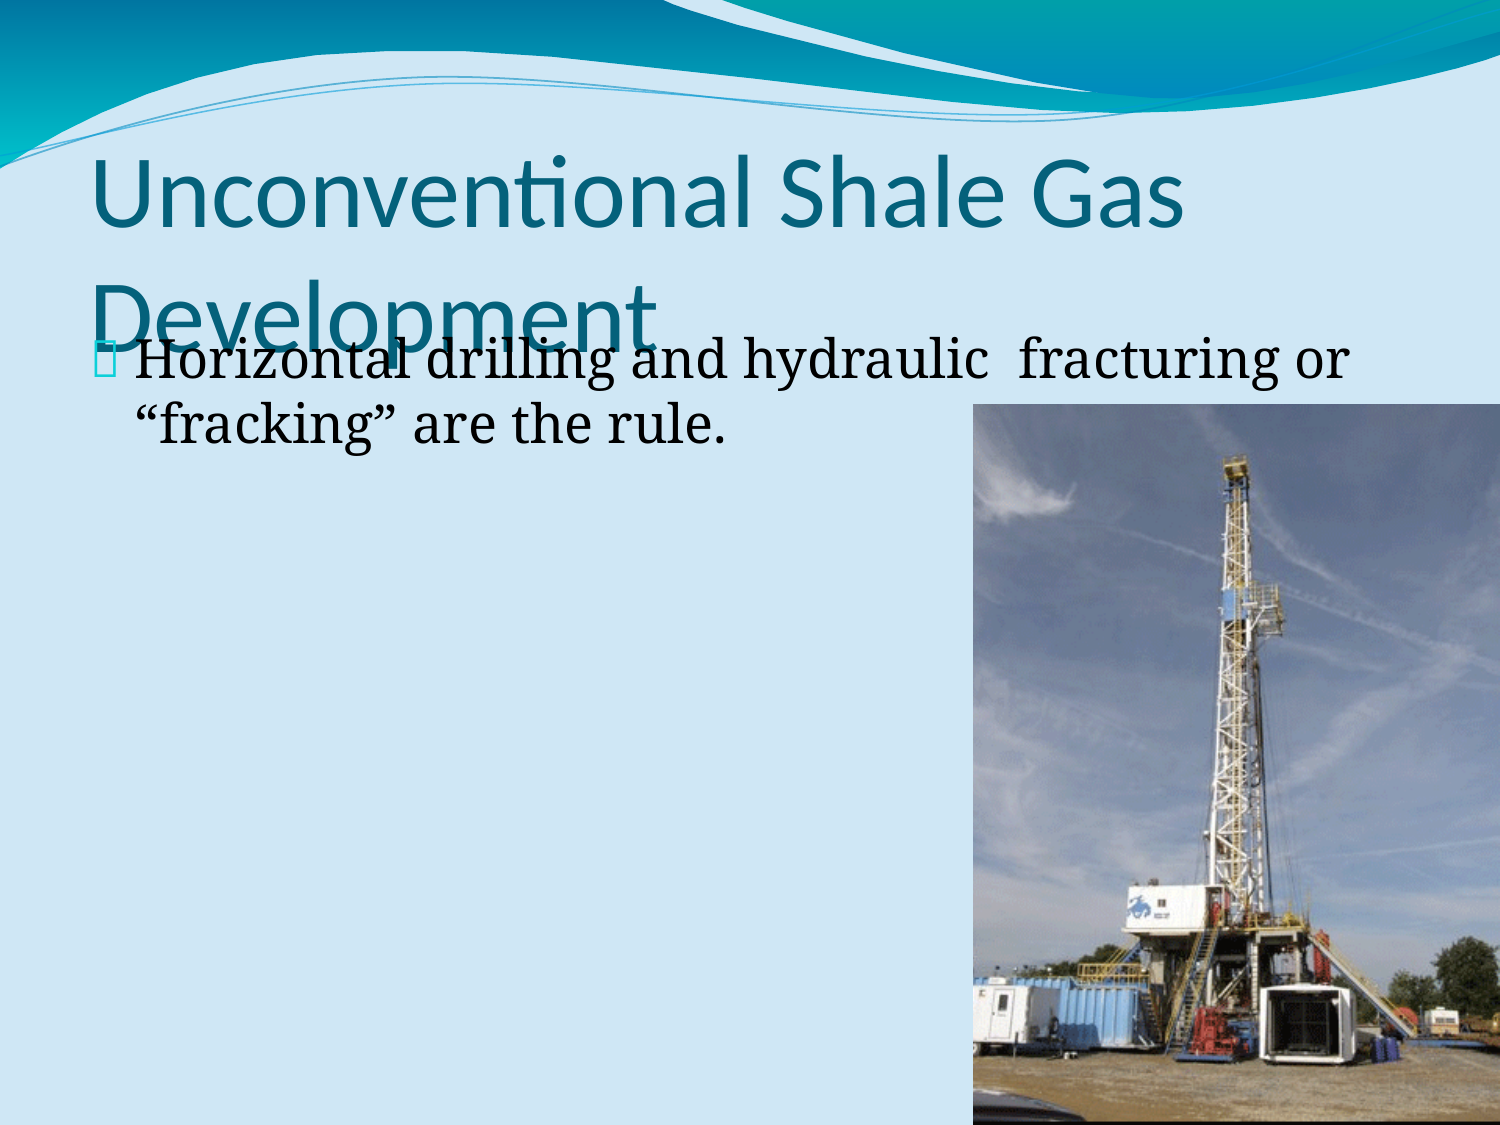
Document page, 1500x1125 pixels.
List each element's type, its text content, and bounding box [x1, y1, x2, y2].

title Unconventional Shale Gas Development [75, 115, 1425, 303]
list Horizontal drilling and hydraulic fracturing or “fracking” are the rule. [75, 317, 1425, 1038]
picture [973, 404, 1500, 1125]
